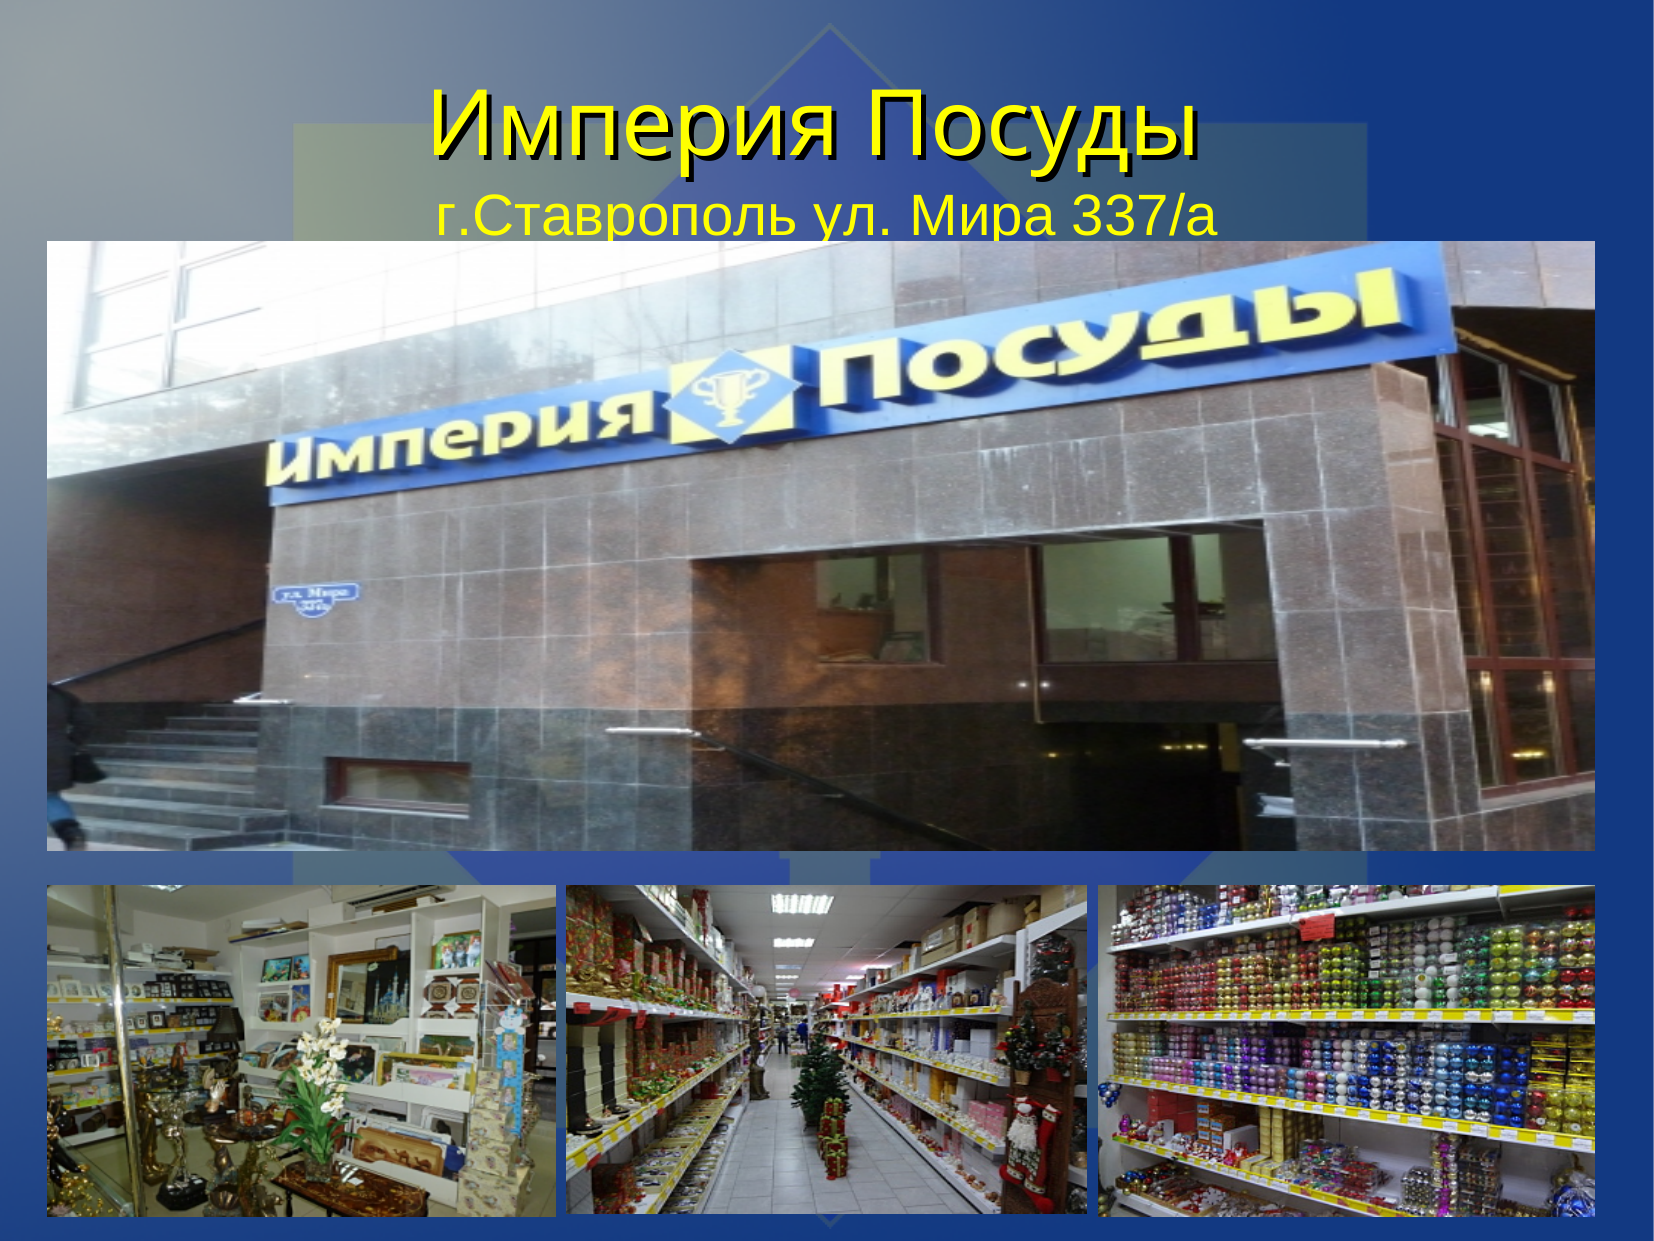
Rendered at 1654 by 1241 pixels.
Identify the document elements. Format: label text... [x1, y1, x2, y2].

title Империя Посуды г.Ставрополь ул. Мира 337/а [82, 49, 1571, 241]
picture [0, 0, 1654, 1241]
